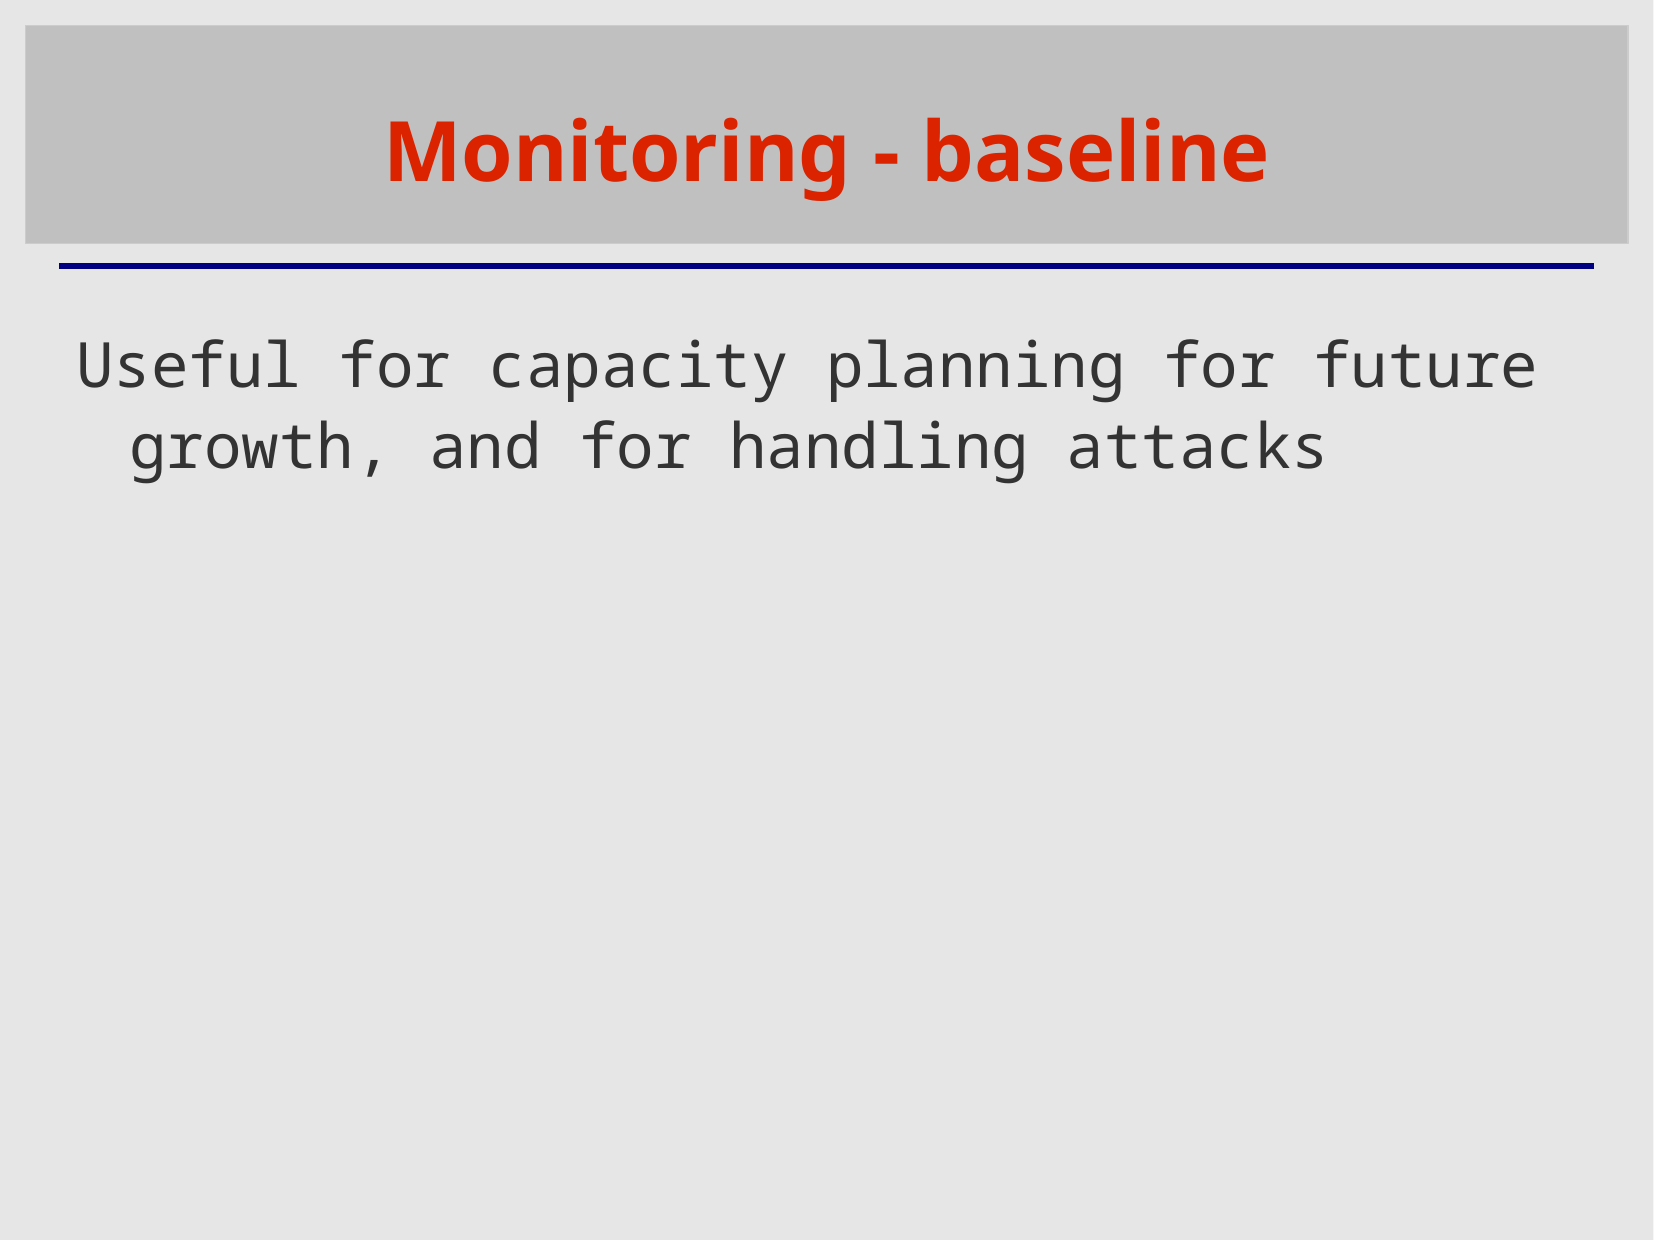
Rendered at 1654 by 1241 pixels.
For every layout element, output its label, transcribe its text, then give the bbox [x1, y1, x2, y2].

list Useful for capacity planning for future growth, and for handling attacks [59, 322, 1594, 1117]
title Monitoring - baseline [121, 53, 1534, 246]
